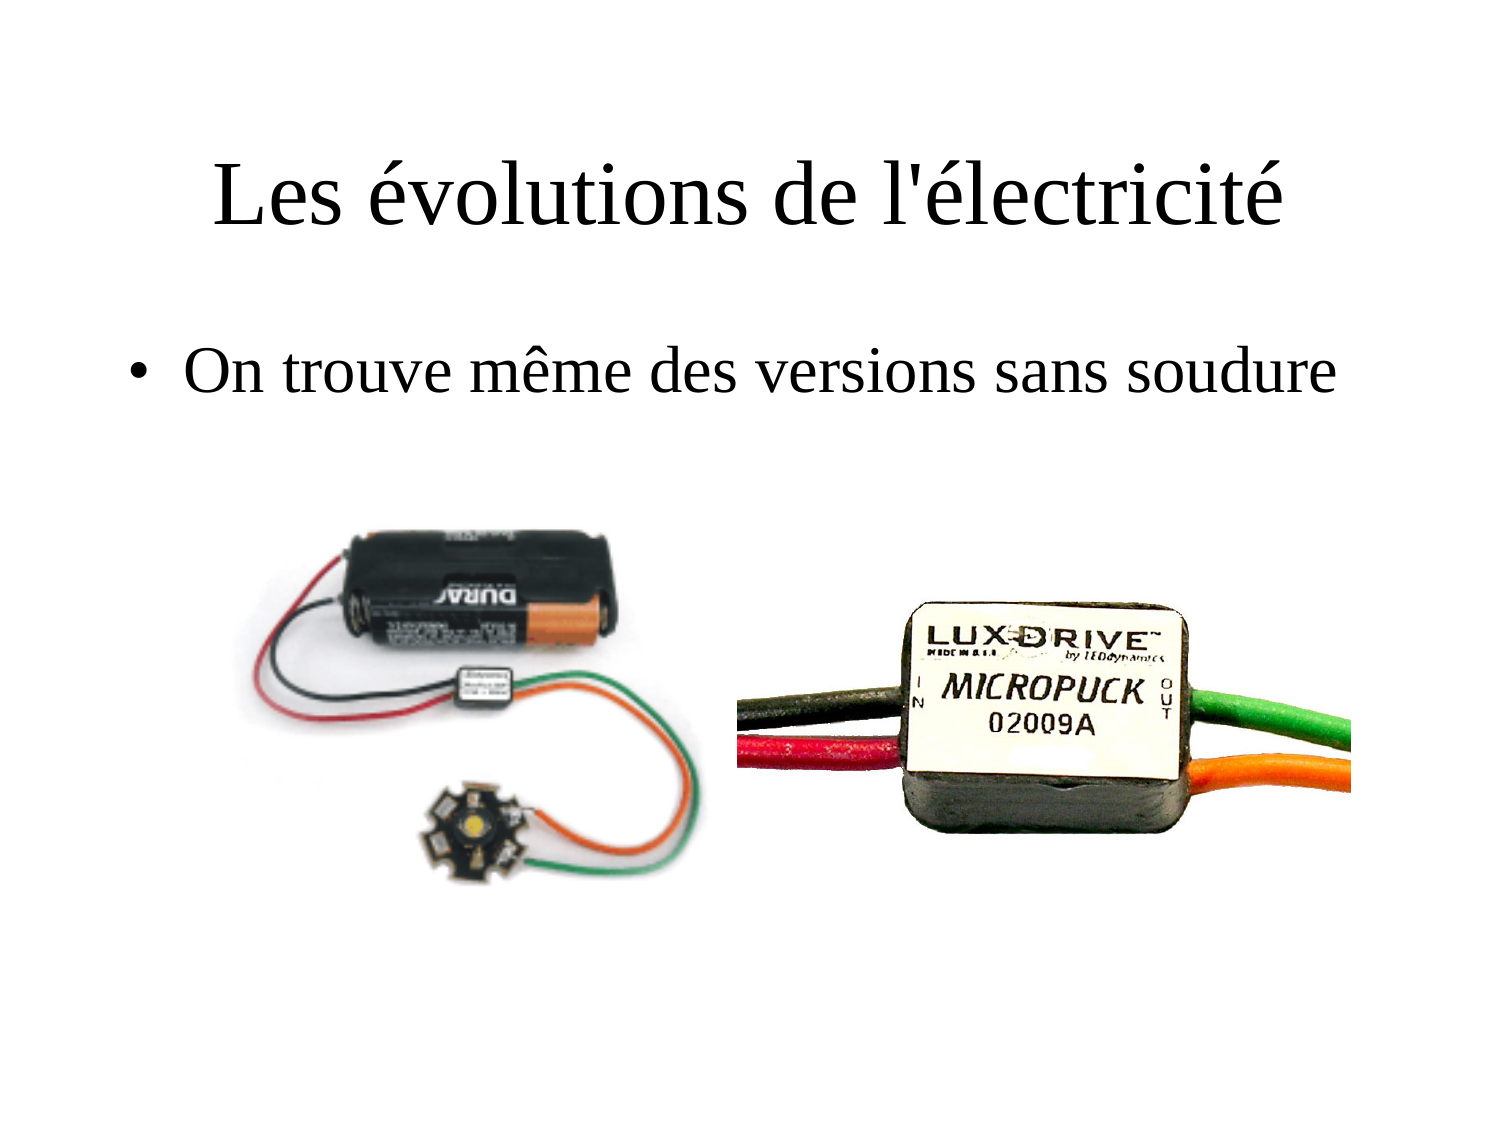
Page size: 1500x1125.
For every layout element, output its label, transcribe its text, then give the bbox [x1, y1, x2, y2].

picture [212, 512, 1351, 916]
list On trouve même des versions sans soudure [112, 324, 1388, 1001]
title Les évolutions de l'électricité [112, 99, 1388, 288]
